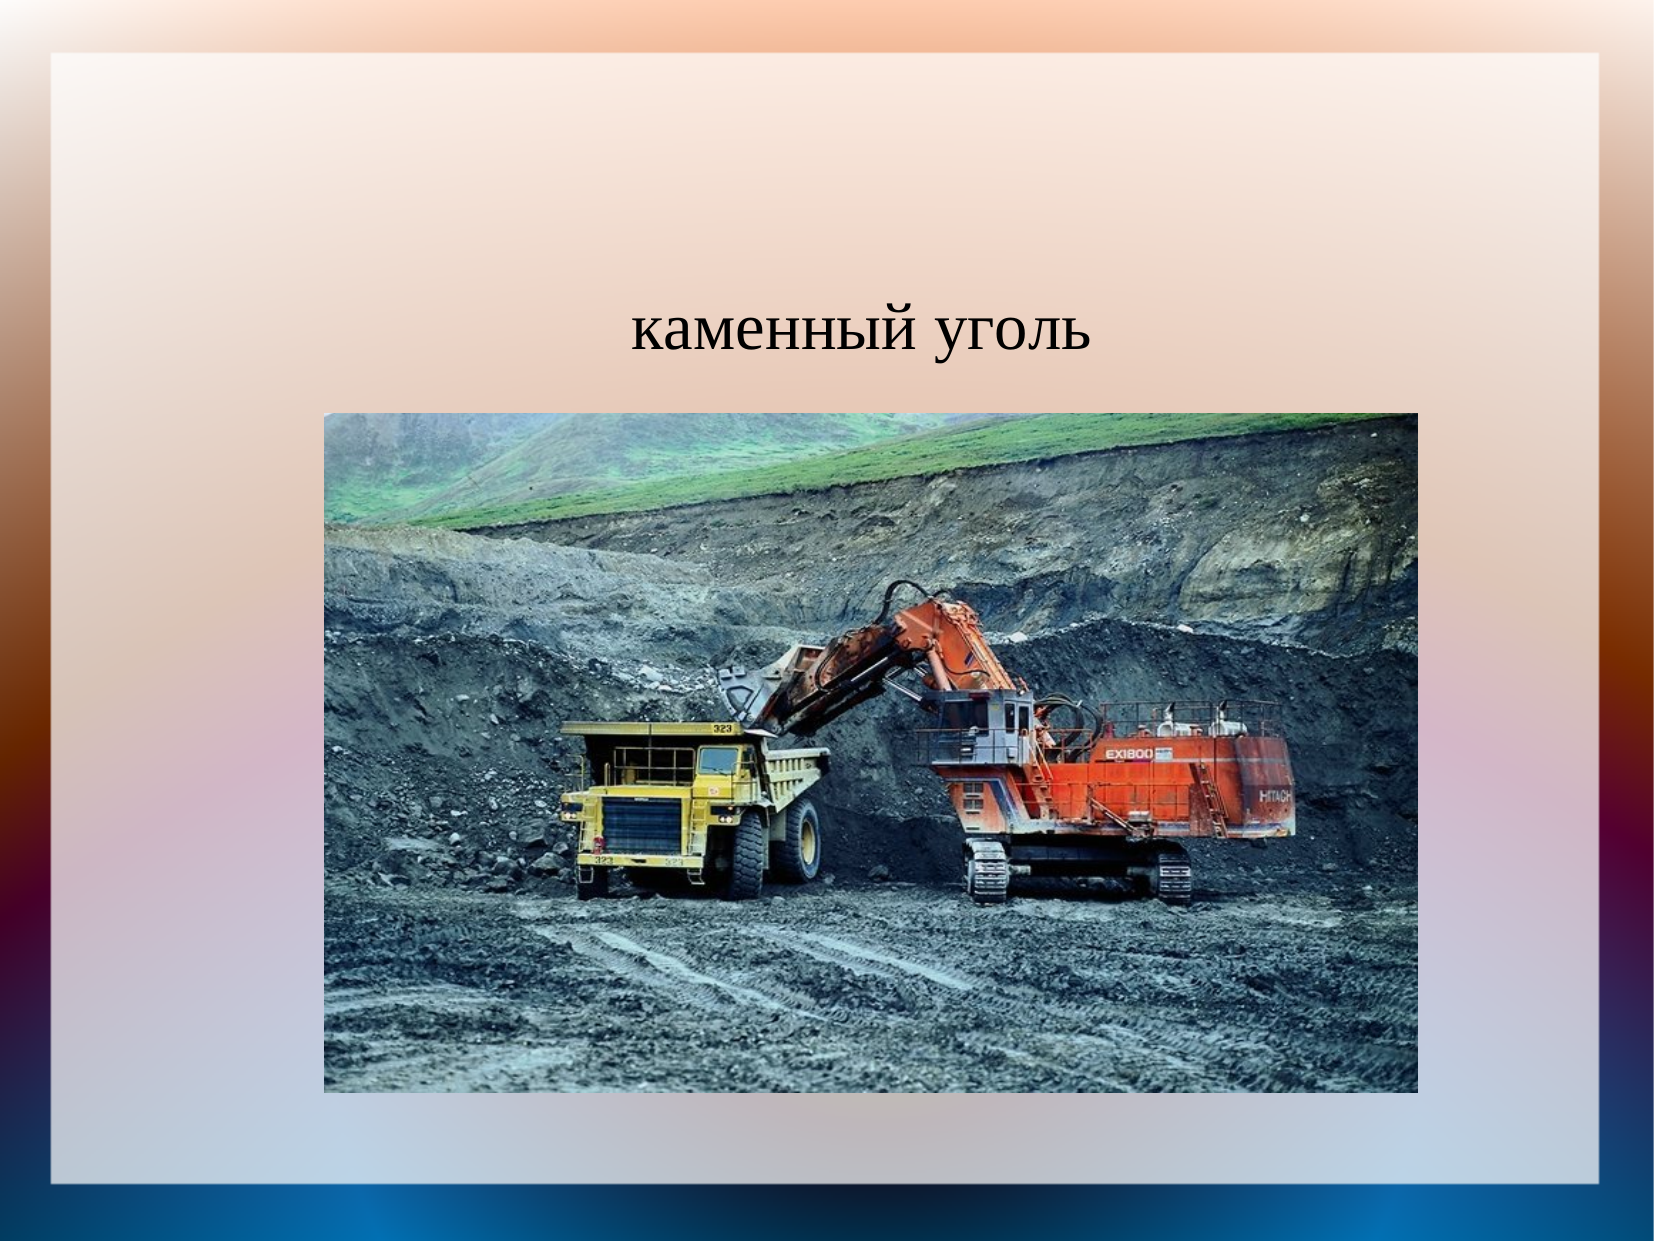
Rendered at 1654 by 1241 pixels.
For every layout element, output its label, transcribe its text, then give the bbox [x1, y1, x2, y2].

picture [0, 0, 1654, 1241]
list каменный уголь [82, 290, 1571, 1109]
